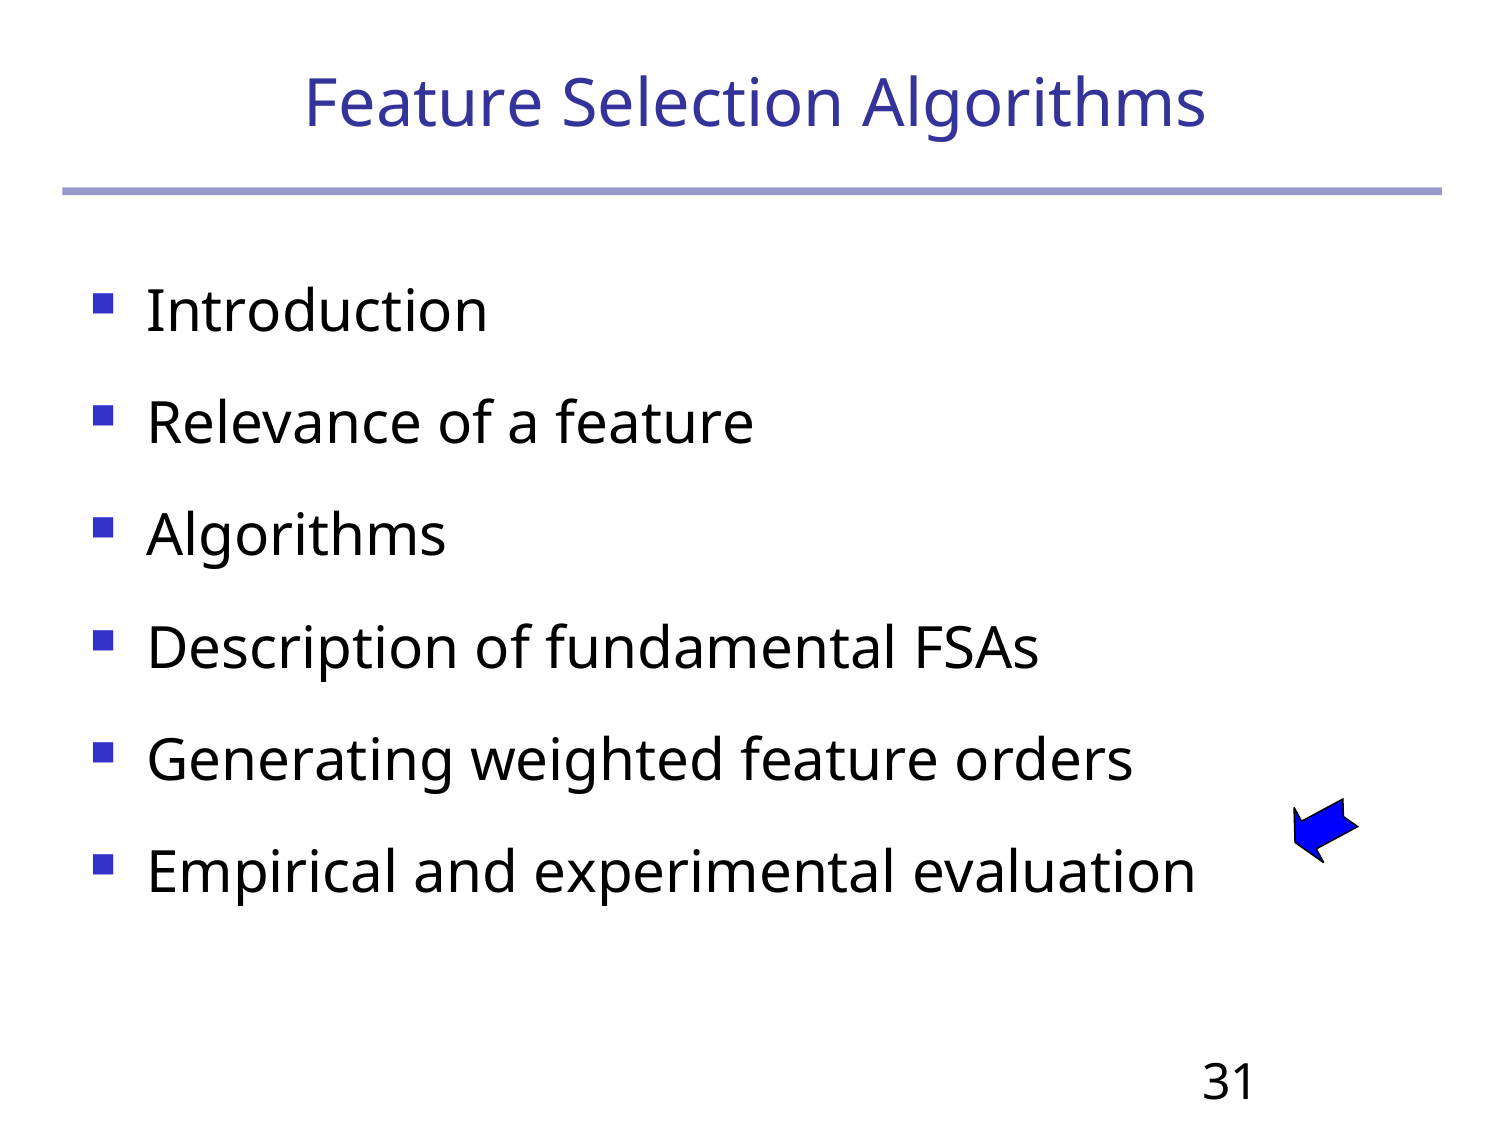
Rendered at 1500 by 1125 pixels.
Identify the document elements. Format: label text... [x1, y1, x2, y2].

title Feature Selection Algorithms [0, 12, 1500, 188]
text_box [1294, 799, 1358, 863]
list Introduction Relevance of a feature Algorithms Description of fundamental FSAs Generating weighted feature orders Empirical and experimental evaluation [74, 237, 1450, 1038]
text_box <number> [1187, 1050, 1500, 1125]
